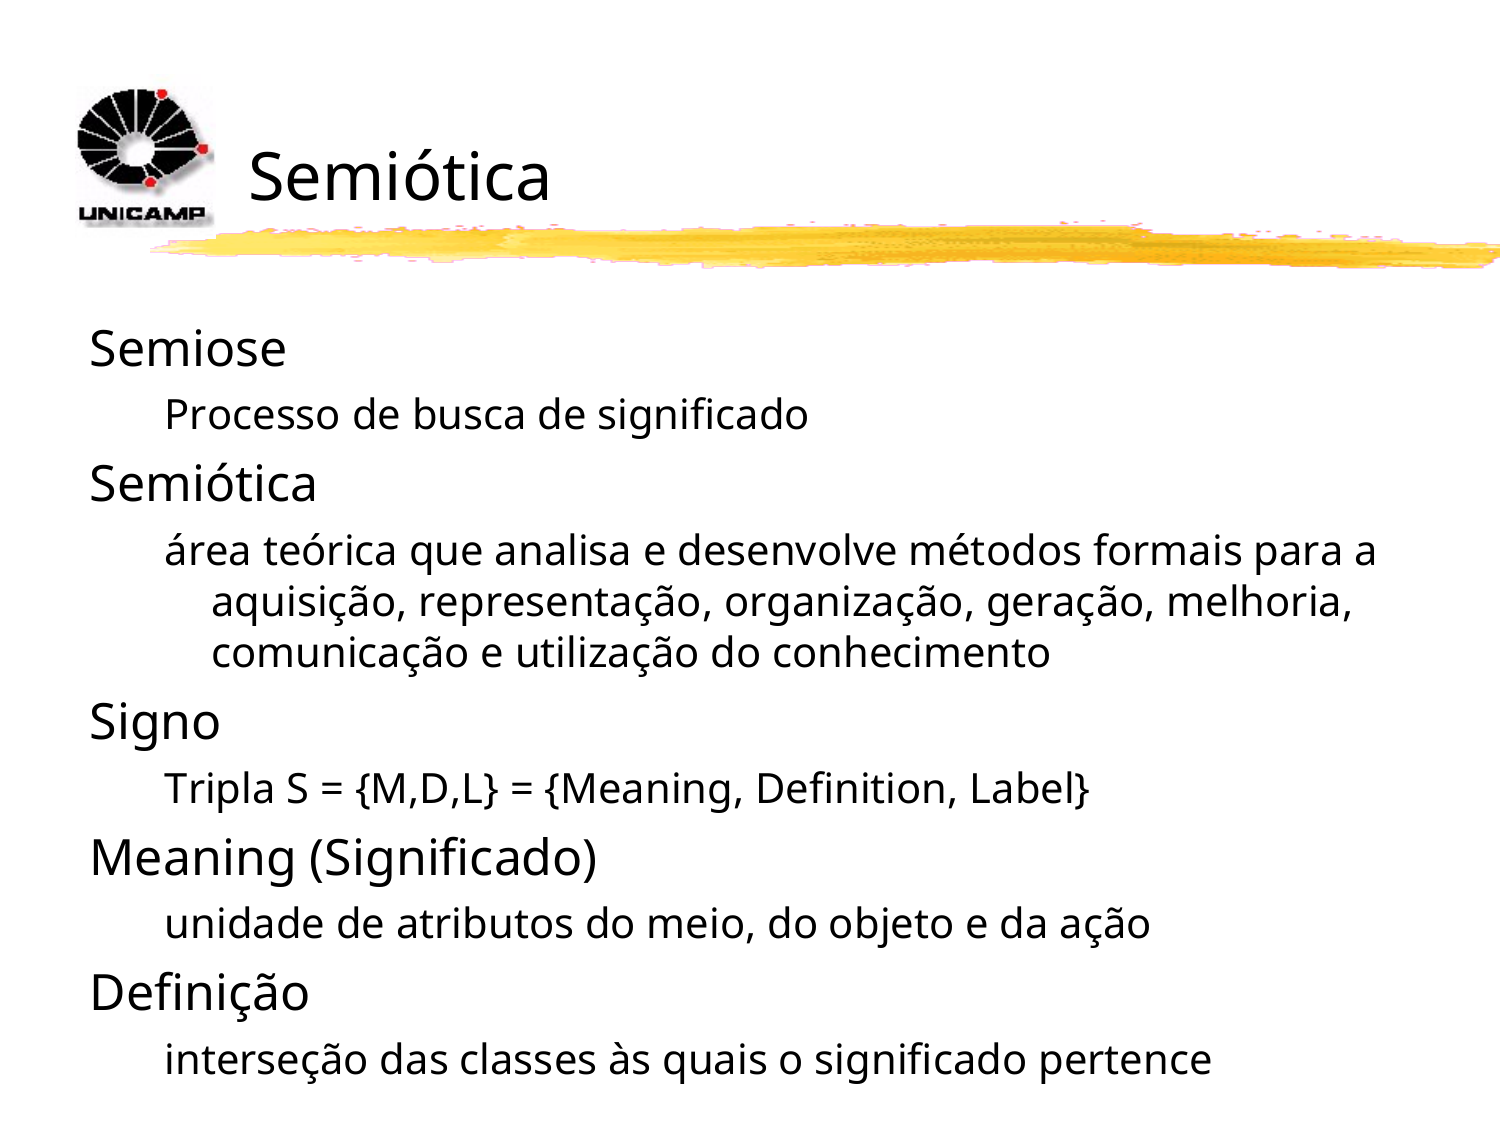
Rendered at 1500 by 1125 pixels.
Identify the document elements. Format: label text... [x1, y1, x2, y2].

picture [75, 74, 1500, 279]
title Semiótica [233, 37, 1434, 225]
list Semiose Processo de busca de significado Semiótica área teórica que analisa e desenvolve métodos formais para a aquisição, representação, organização, geração, melhoria, comunicação e utilização do conhecimento Signo Tripla S = {M,D,L} = {Meaning, Definition, Label} Meaning (Significado) unidade de atributos do meio, do objeto e da ação Definição interseção das classes às quais o significado pertence [74, 309, 1417, 1012]
